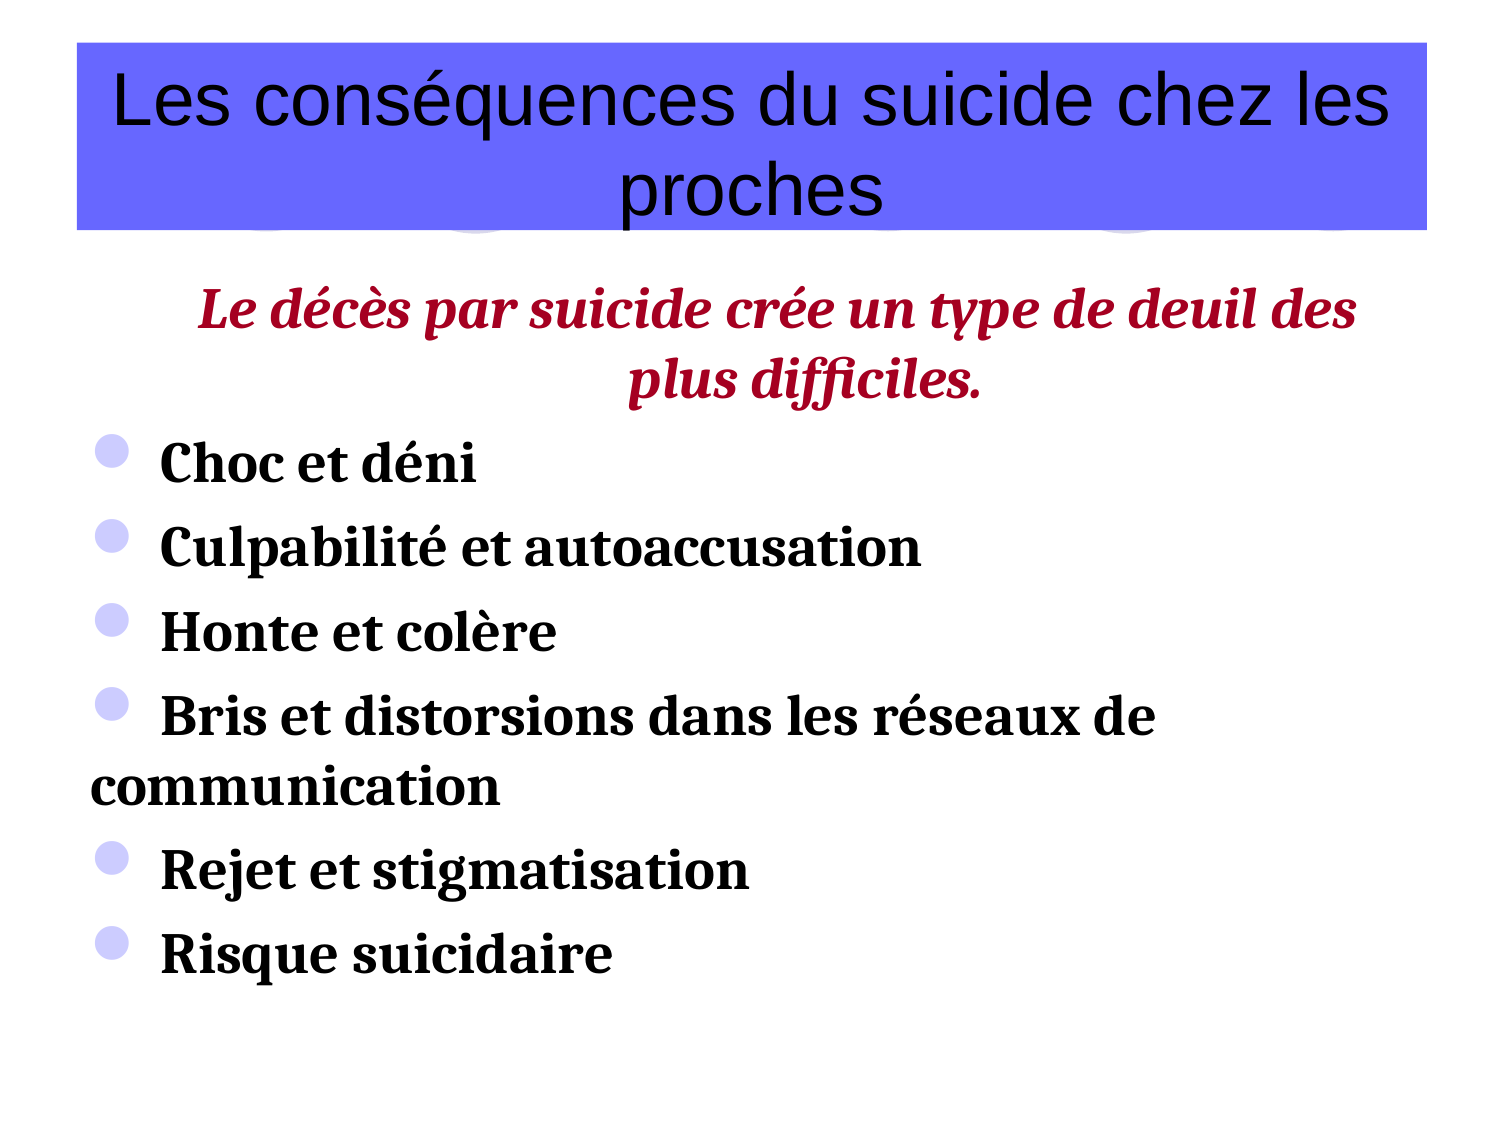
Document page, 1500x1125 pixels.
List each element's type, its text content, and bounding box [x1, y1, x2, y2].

list Le décès par suicide crée un type de deuil des plus difficiles. Choc et déni Culpabilité et autoaccusation Honte et colère Bris et distorsions dans les réseaux de communication Rejet et stigmatisation Risque suicidaire [75, 262, 1426, 1006]
title Les conséquences du suicide chez les proches [76, 42, 1427, 231]
